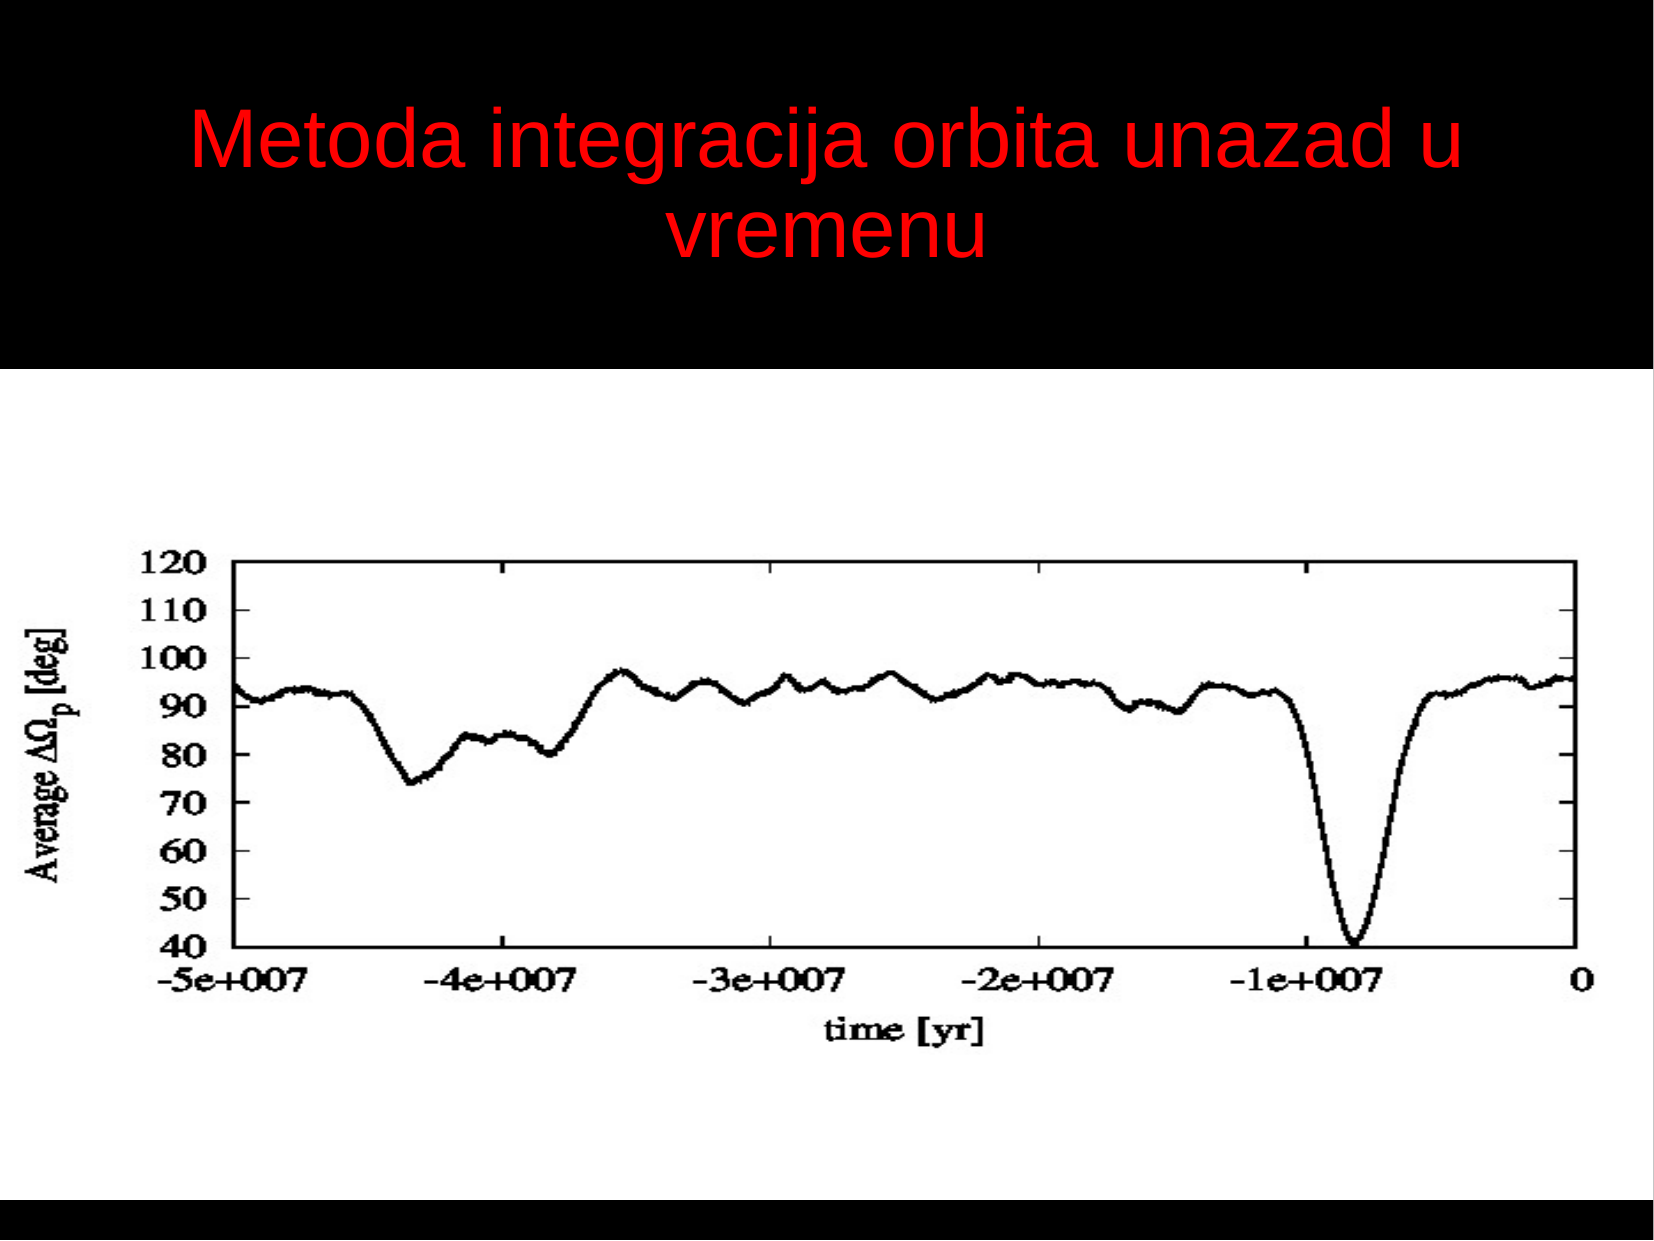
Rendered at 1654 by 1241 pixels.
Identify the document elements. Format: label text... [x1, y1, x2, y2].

picture [0, 369, 1654, 1201]
title Metoda integracija orbita unazad u vremenu [124, 53, 1530, 319]
